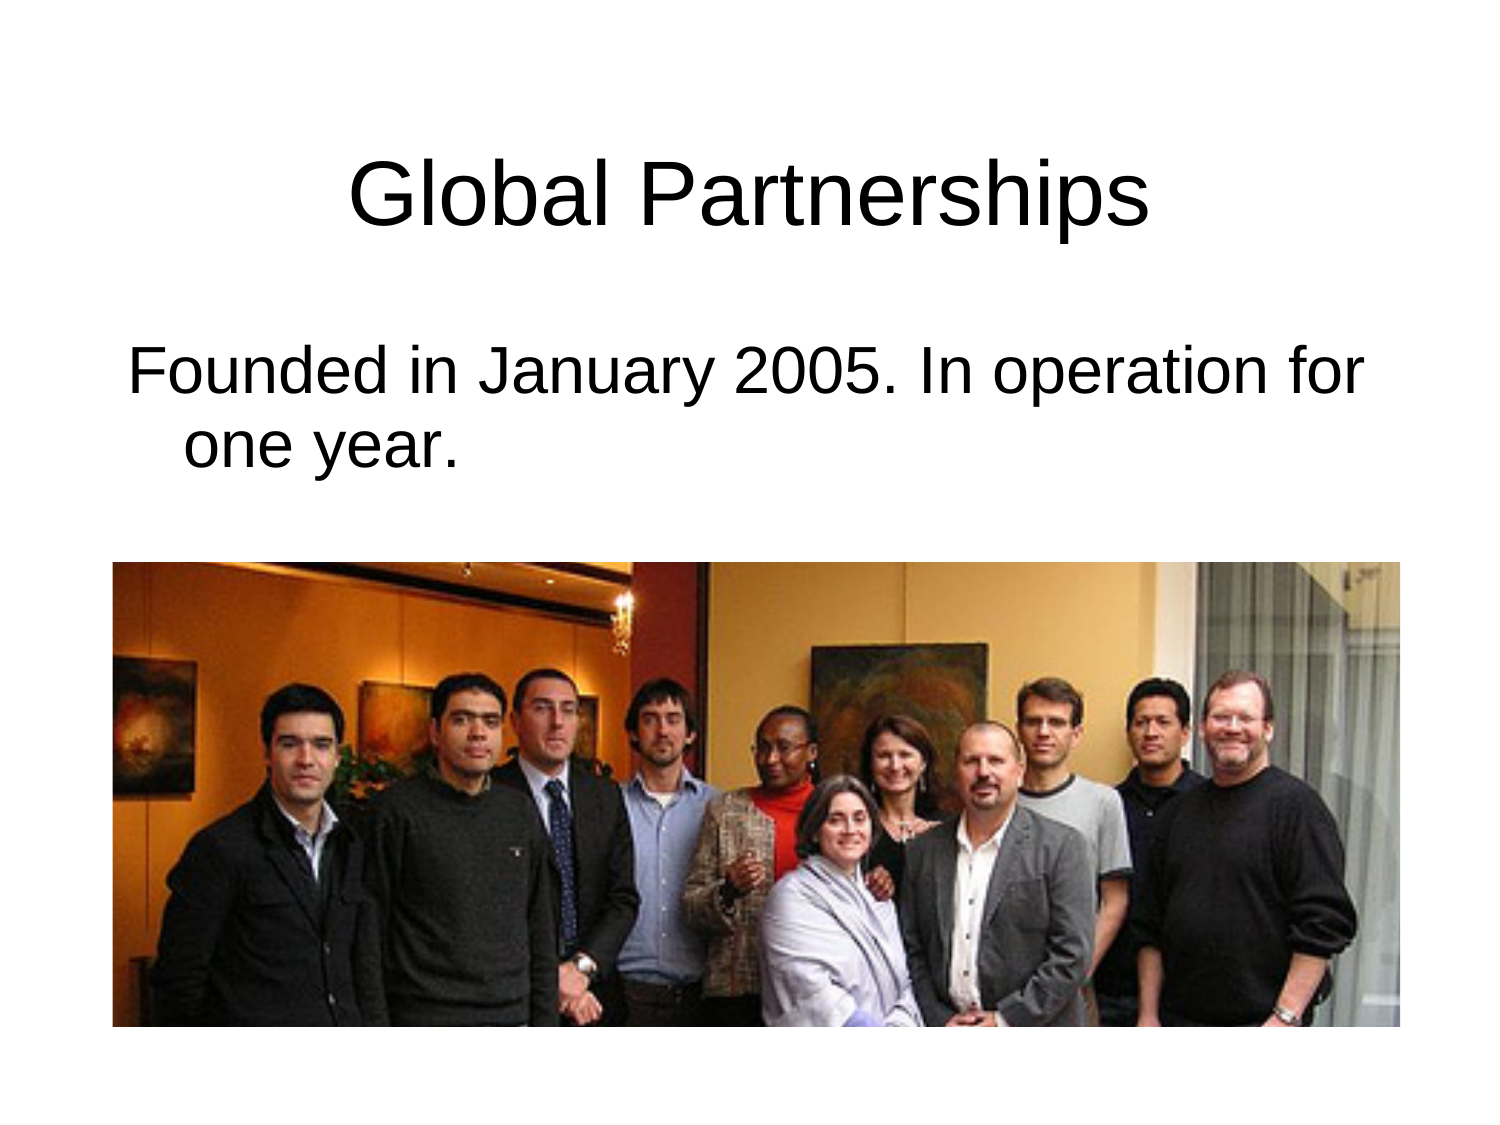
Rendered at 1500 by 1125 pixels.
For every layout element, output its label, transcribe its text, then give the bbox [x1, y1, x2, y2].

picture [112, 562, 1401, 1027]
list Founded in January 2005. In operation for one year. [112, 324, 1388, 562]
title Global Partnerships [112, 99, 1388, 288]
